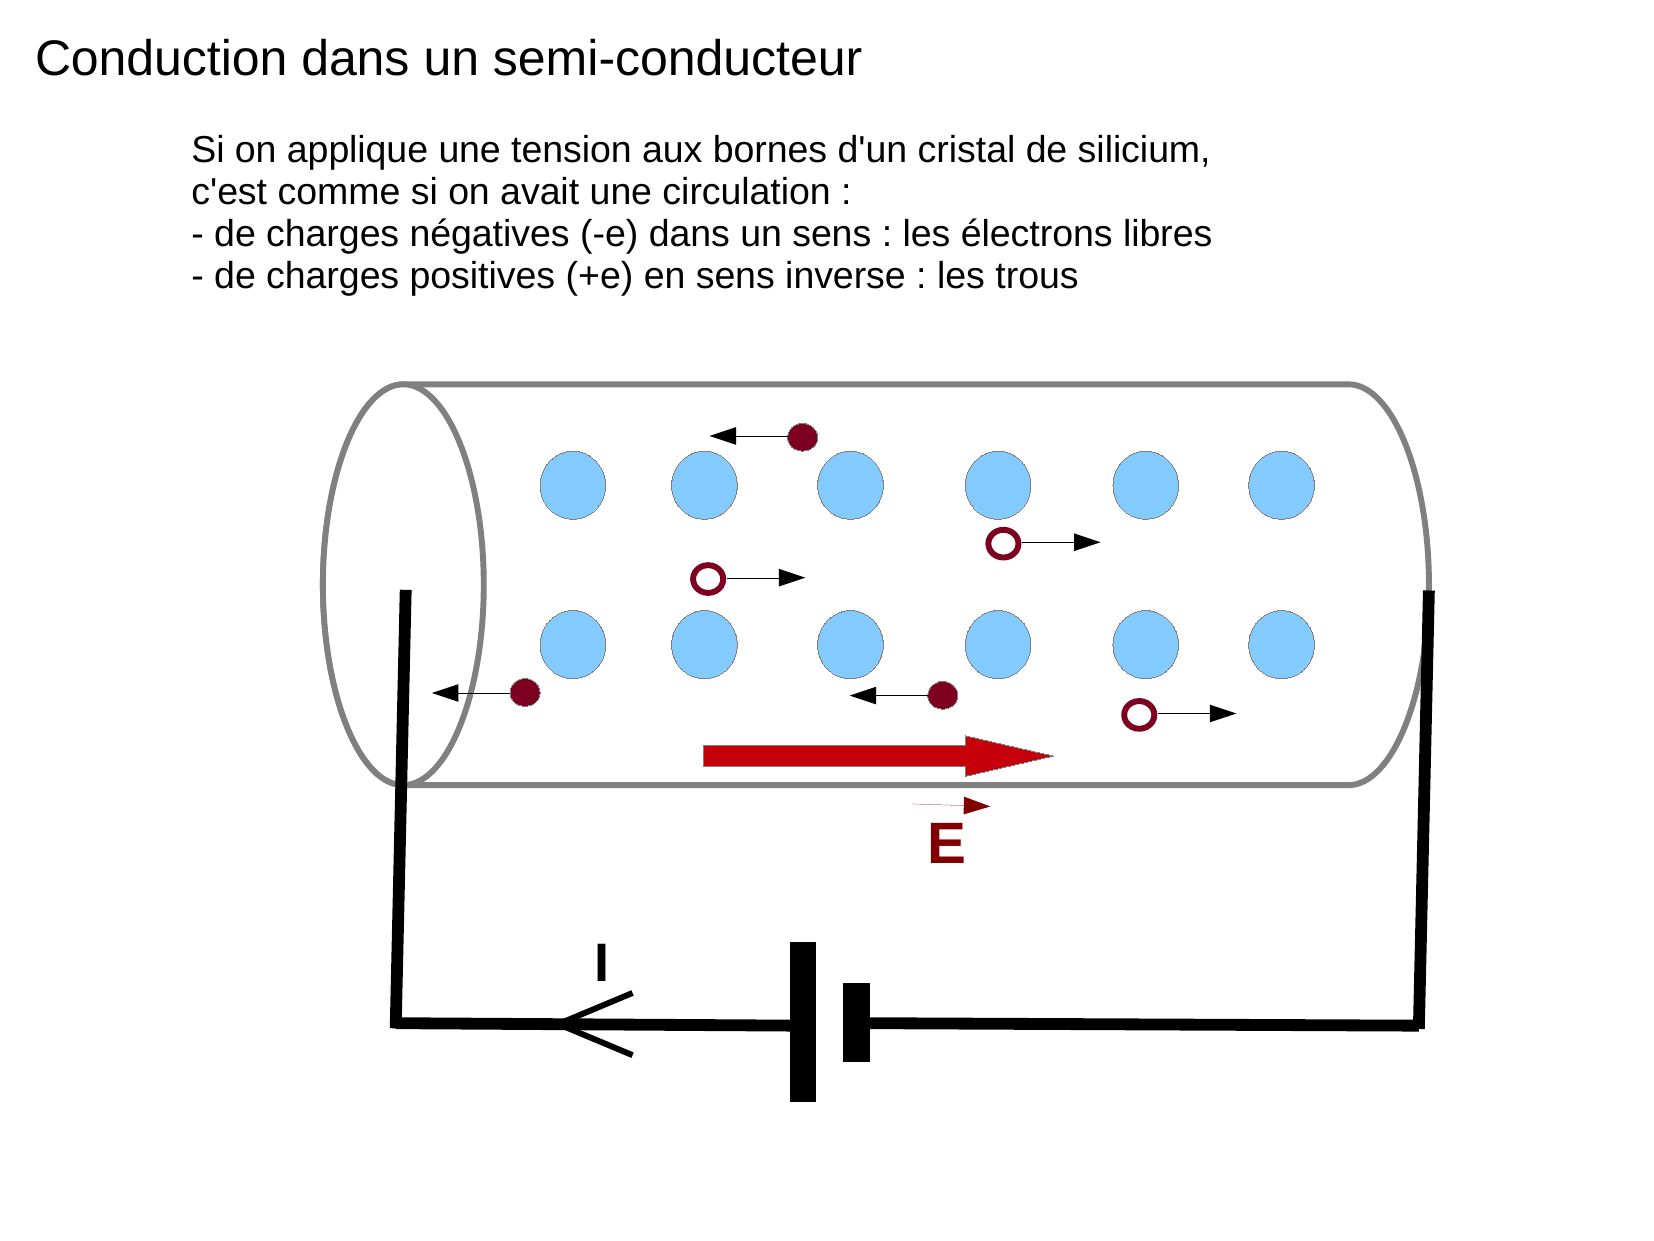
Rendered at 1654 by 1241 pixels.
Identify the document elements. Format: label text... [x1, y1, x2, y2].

text_box I [579, 924, 668, 1001]
text_box Conduction dans un semi-conducteur [20, 22, 996, 94]
text_box Si on applique une tension aux bornes d'un cristal de silicium, c'est comme si on avait une circulation : - de charges négatives (-e) dans un sens : les électrons libres - de charges positives (+e) en sens inverse : les trous [176, 120, 1266, 304]
text_box [843, 983, 870, 1062]
text_box [408, 384, 1429, 786]
text_box [790, 942, 816, 1102]
text_box E [912, 805, 968, 884]
